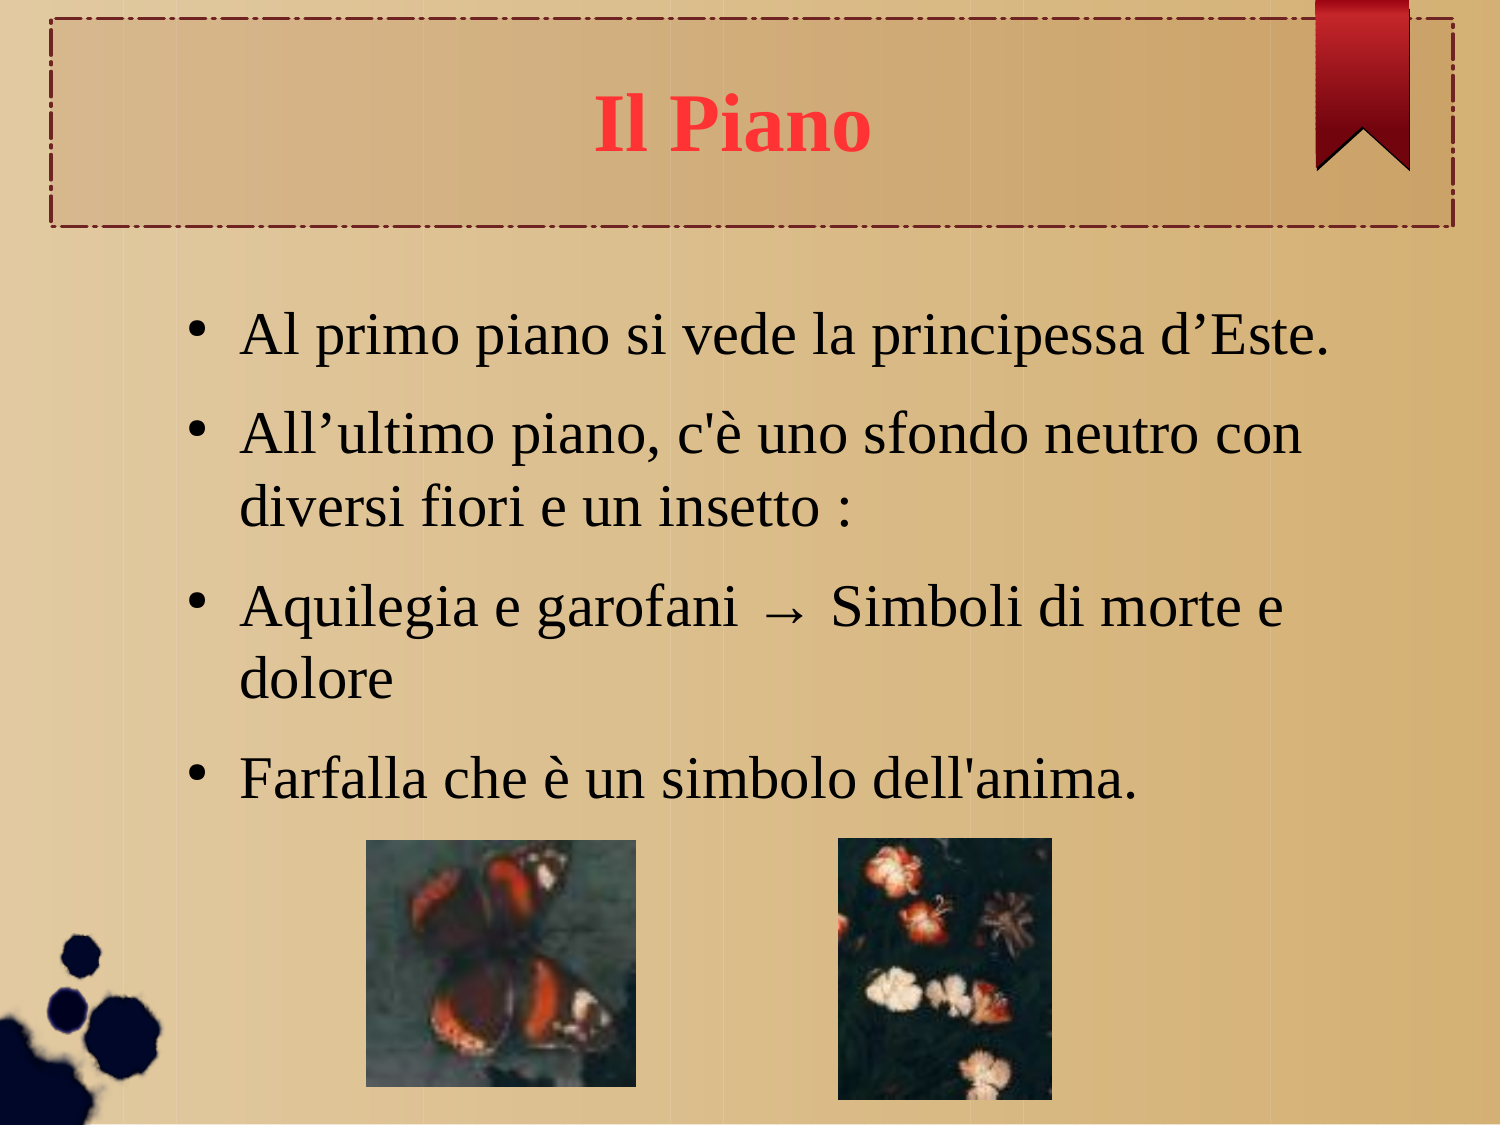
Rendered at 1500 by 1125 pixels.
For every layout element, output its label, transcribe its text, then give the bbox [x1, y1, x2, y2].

picture [366, 840, 636, 1087]
list Al primo piano si vede la principessa d’Este. All’ultimo piano, c'è uno sfondo neutro con diversi fiori e un insetto : Aquilegia e garofani → Simboli di morte e dolore Farfalla che è un simbolo dell'anima. [153, 286, 1389, 922]
picture [838, 838, 1052, 1100]
title Il Piano [188, 60, 1258, 249]
